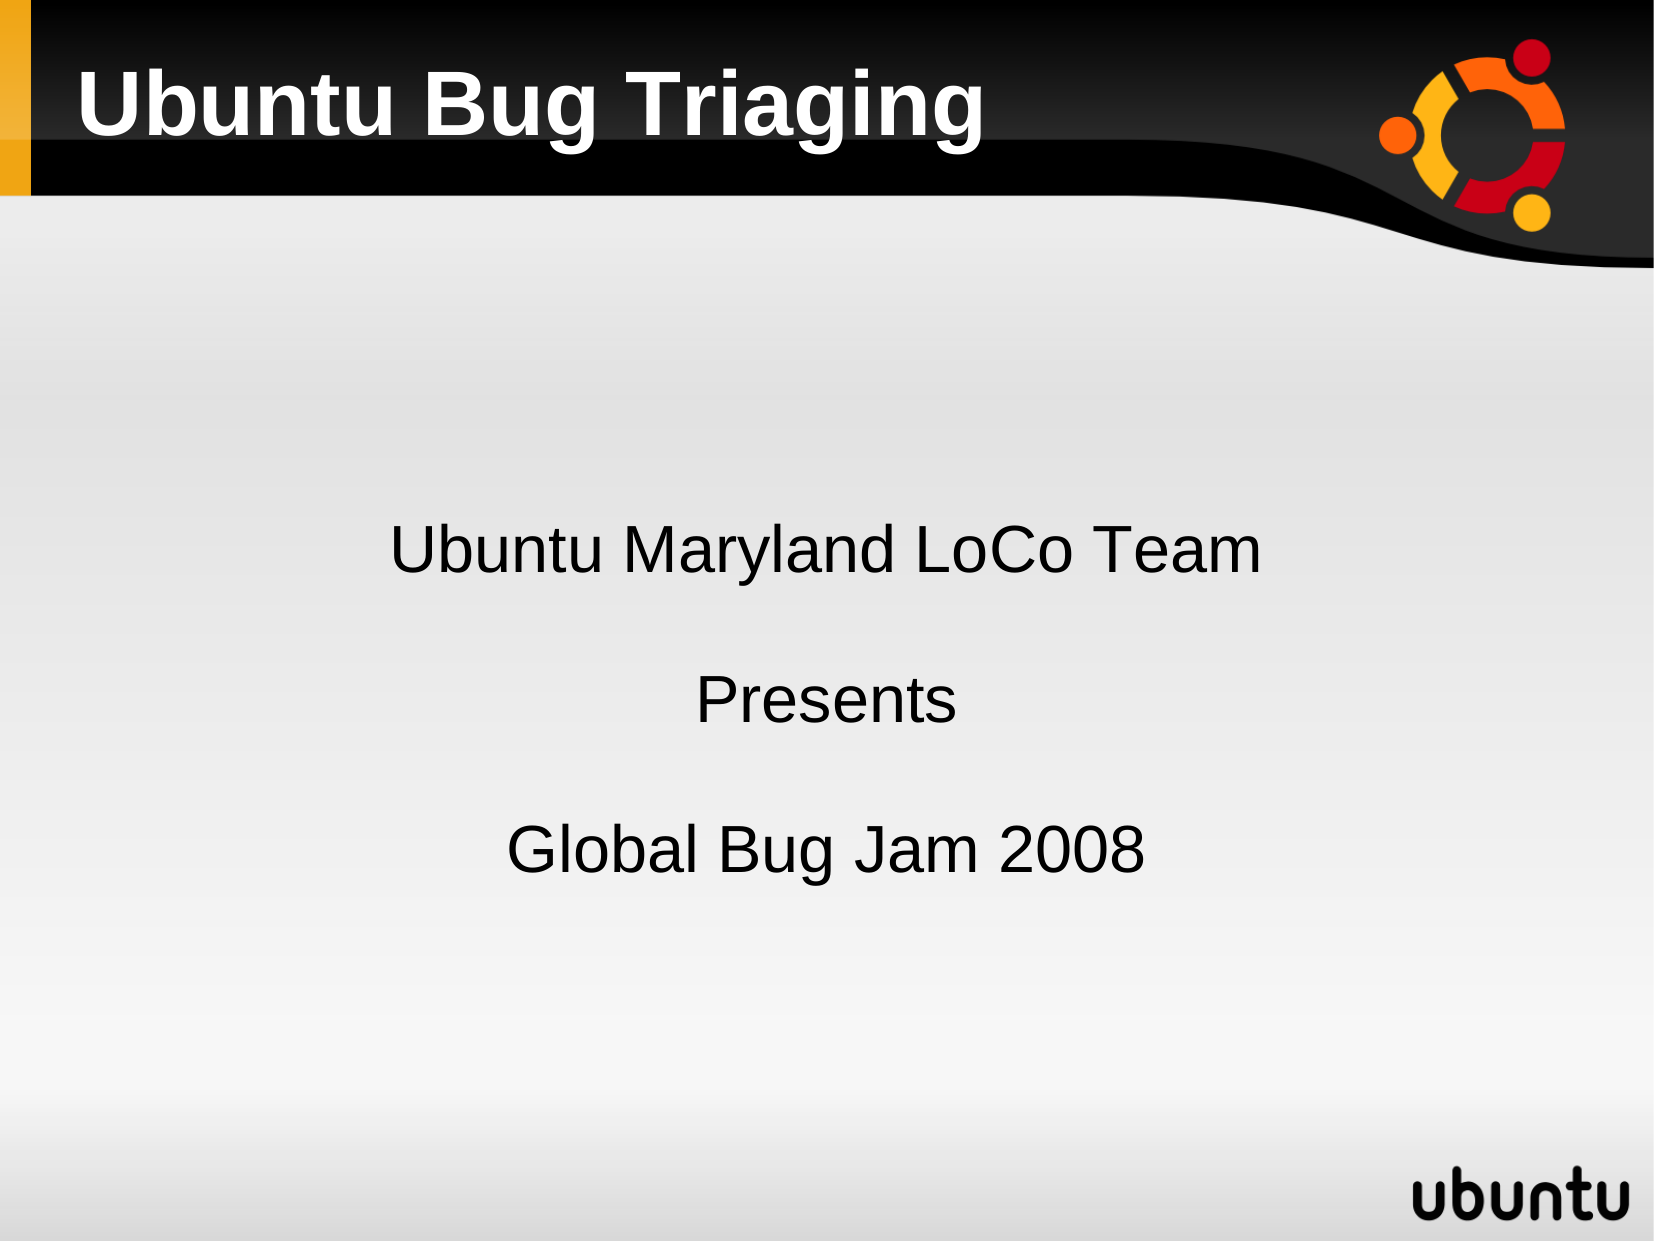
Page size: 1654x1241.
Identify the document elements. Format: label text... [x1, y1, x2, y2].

picture [0, 0, 1654, 1241]
title Ubuntu Bug Triaging [76, 0, 1565, 208]
subtitle Ubuntu Maryland LoCo Team Presents Global Bug Jam 2008 [82, 290, 1571, 1109]
